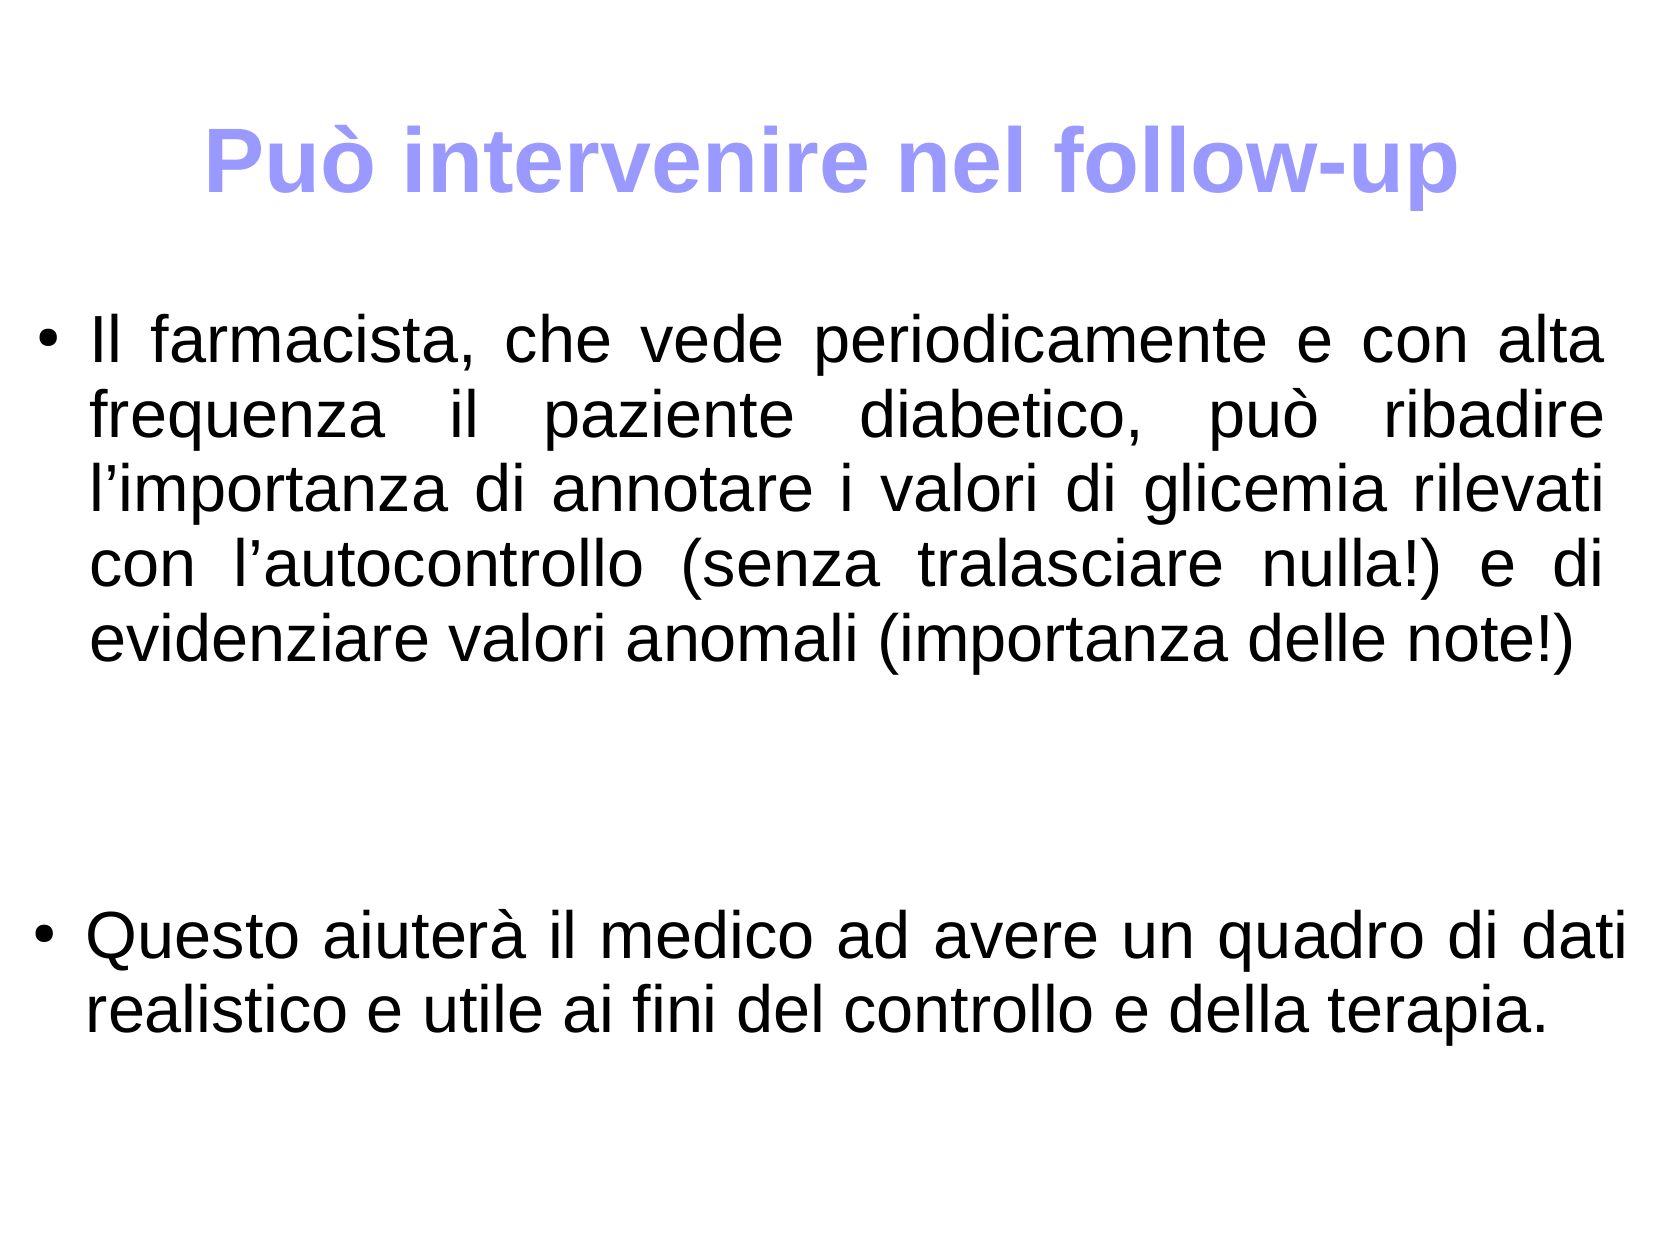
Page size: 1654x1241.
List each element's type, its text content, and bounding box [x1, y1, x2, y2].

text_box Questo aiuterà il medico ad avere un quadro di dati realistico e utile ai fini del controllo e della terapia. [14, 897, 1630, 1048]
text_box Il farmacista, che vede periodicamente e con alta frequenza il paziente diabetico, può ribadire l’importanza di annotare i valori di glicemia rilevati con l’autocontrollo (senza tralasciare nulla!) e di evidenziare valori anomali (importanza delle note!) [18, 301, 1607, 676]
text_box Può intervenire nel follow-up [59, 109, 1571, 213]
